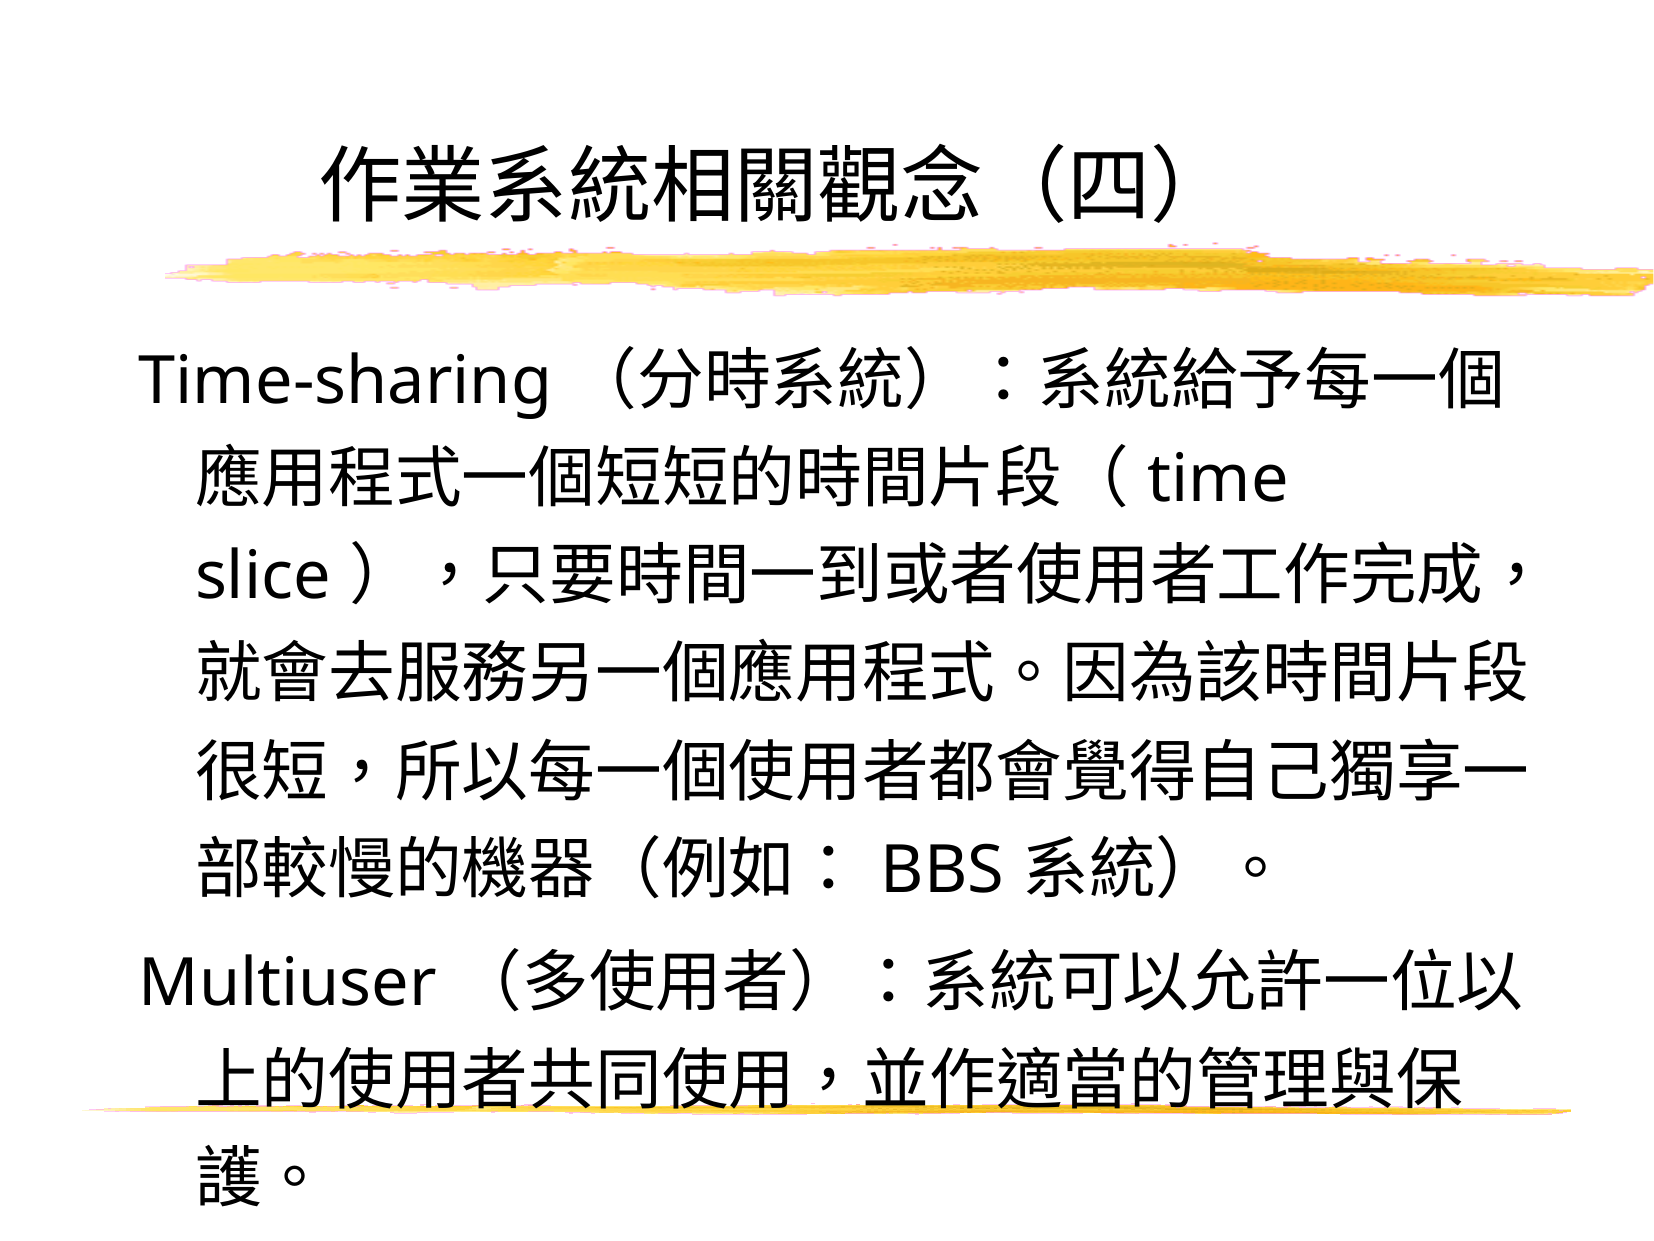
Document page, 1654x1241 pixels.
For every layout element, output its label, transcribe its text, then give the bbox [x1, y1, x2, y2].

picture [82, 1102, 1571, 1117]
title 作業系統相關觀念（四） [73, 41, 1479, 249]
list Time-sharing（分時系統）：系統給予每一個應用程式一個短短的時間片段（time slice），只要時間一到或者使用者工作完成，就會去服務另一個應用程式。因為該時間片段很短，所以每一個使用者都會覺得自己獨享一部較慢的機器（例如：BBS系統）。 Multiuser（多使用者）：系統可以允許一位以上的使用者共同使用，並作適當的管理與保護。 [124, 316, 1578, 1099]
picture [165, 237, 1654, 308]
